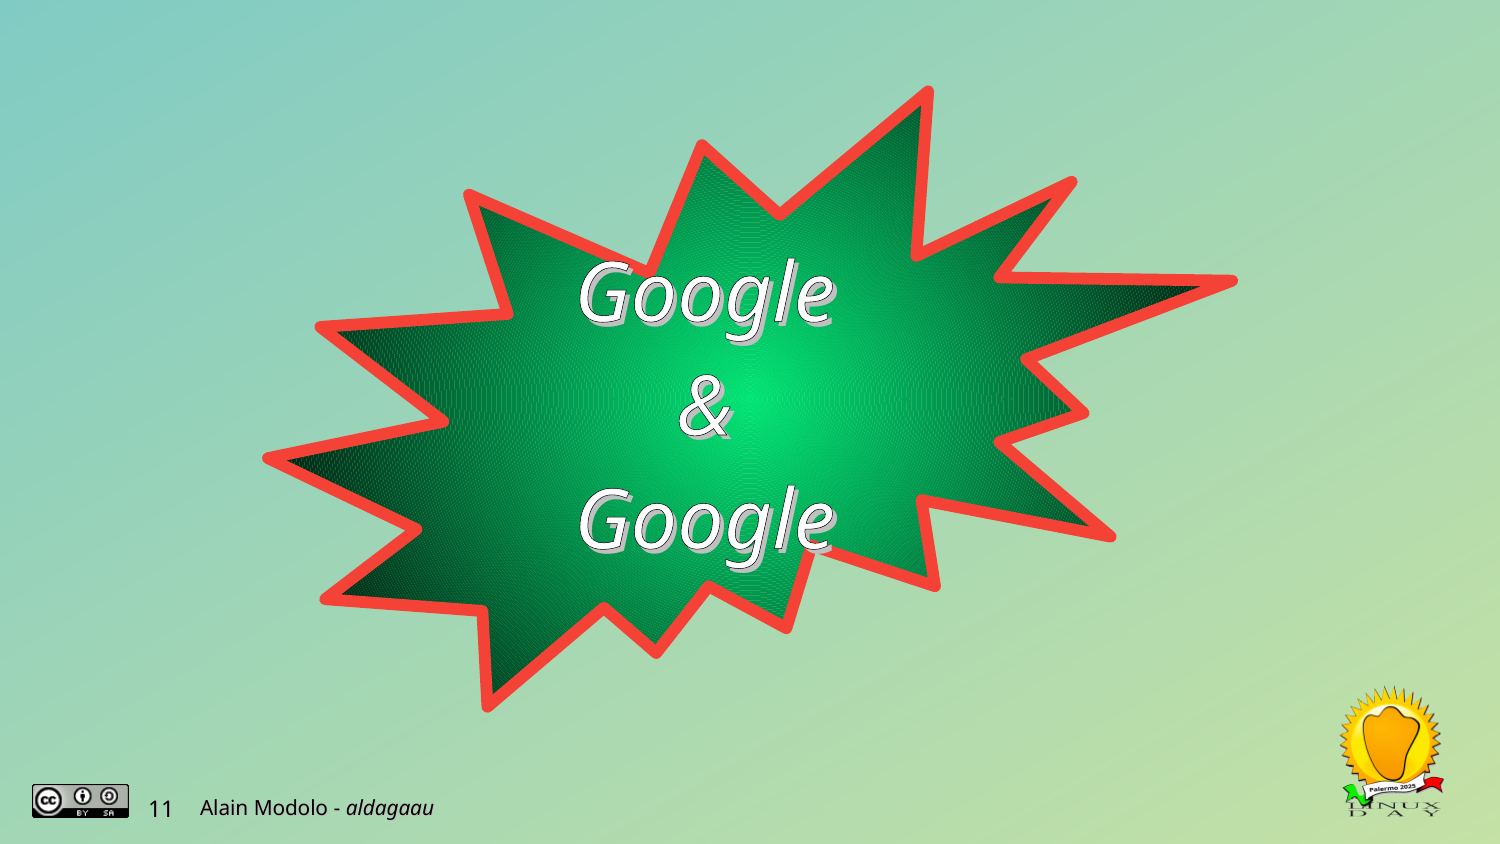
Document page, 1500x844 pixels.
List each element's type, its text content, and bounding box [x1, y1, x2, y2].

text_box Google & Google [267, 91, 1233, 707]
picture [32, 784, 129, 818]
picture [1233, 670, 1500, 844]
